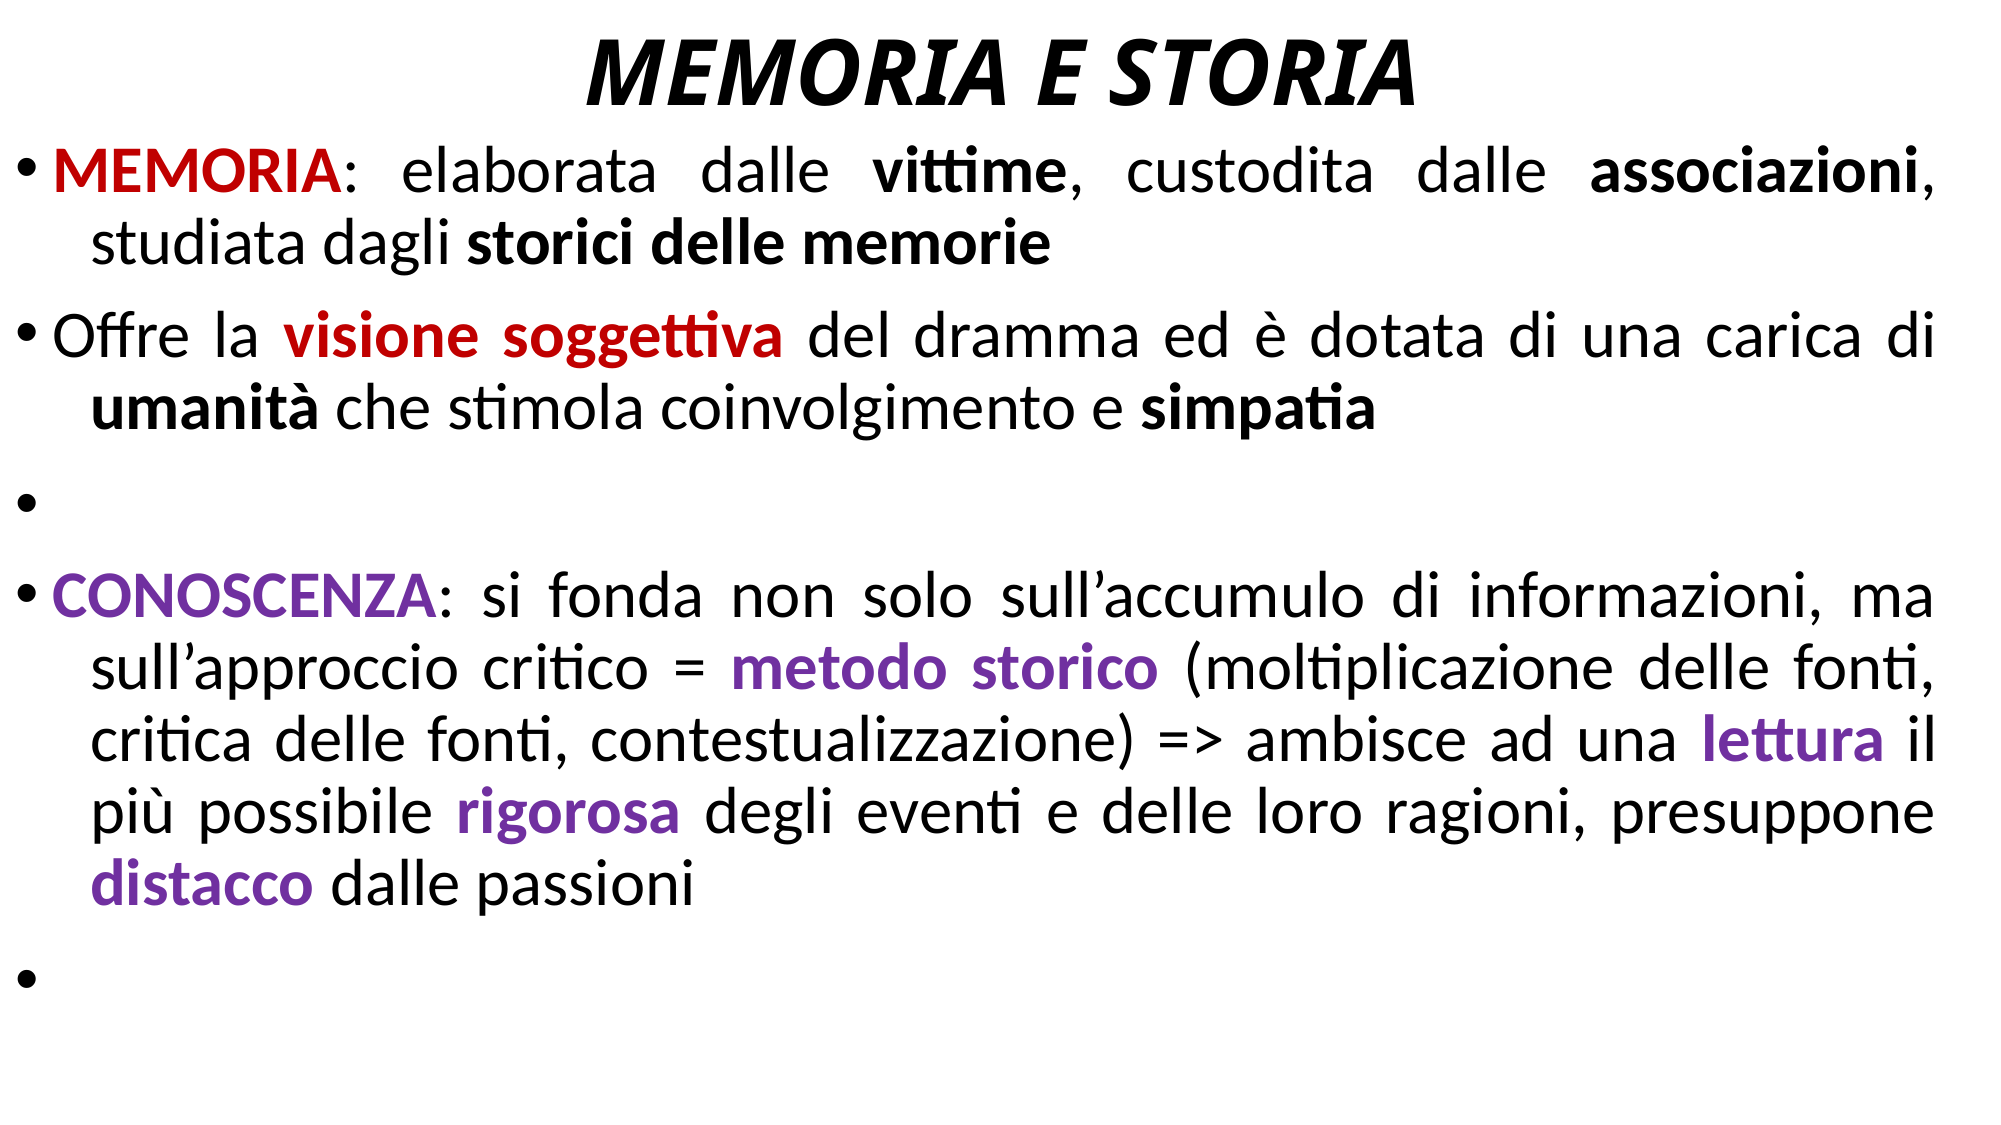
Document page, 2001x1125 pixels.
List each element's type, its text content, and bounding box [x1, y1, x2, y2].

title MEMORIA E STORIA [55, 18, 1951, 105]
list MEMORIA: elaborata dalle vittime, custodita dalle associazioni, studiata dagli storici delle memorie Offre la visione soggettiva del dramma ed è dotata di una carica di umanità che stimola coinvolgimento e simpatia CONOSCENZA: si fonda non solo sull’accumulo di informazioni, ma sull’approccio critico = metodo storico (moltiplicazione delle fonti, critica delle fonti, contestualizzazione) => ambisce ad una lettura il più possibile rigorosa degli eventi e delle loro ragioni, presuppone distacco dalle passioni [0, 127, 1982, 1125]
